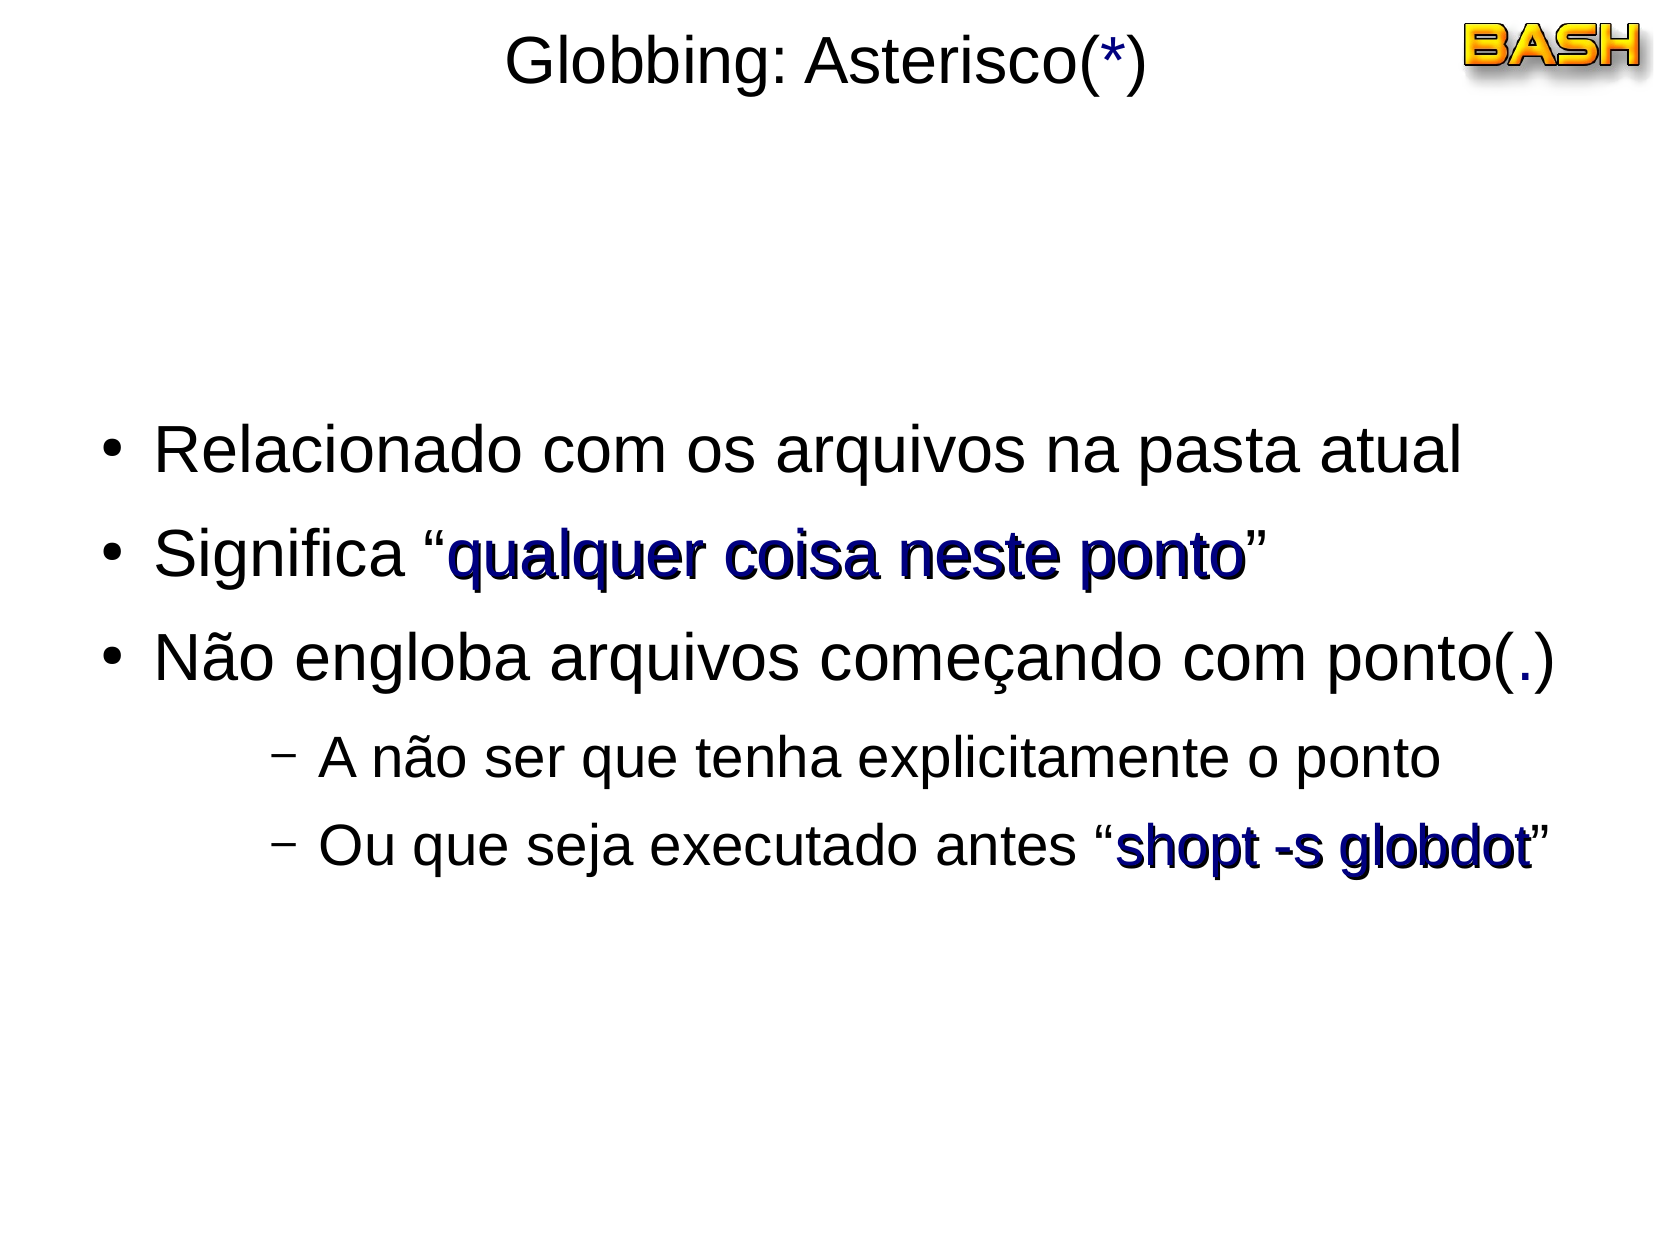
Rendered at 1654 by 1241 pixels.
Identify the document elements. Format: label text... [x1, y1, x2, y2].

picture [1450, 0, 1654, 96]
list Relacionado com os arquivos na pasta atual Significa “qualquer coisa neste ponto” Não engloba arquivos começando com ponto(.) A não ser que tenha explicitamente o ponto Ou que seja executado antes “shopt -s globdot” [82, 411, 1571, 879]
title Globbing: Asterisco(*) [82, 22, 1571, 98]
